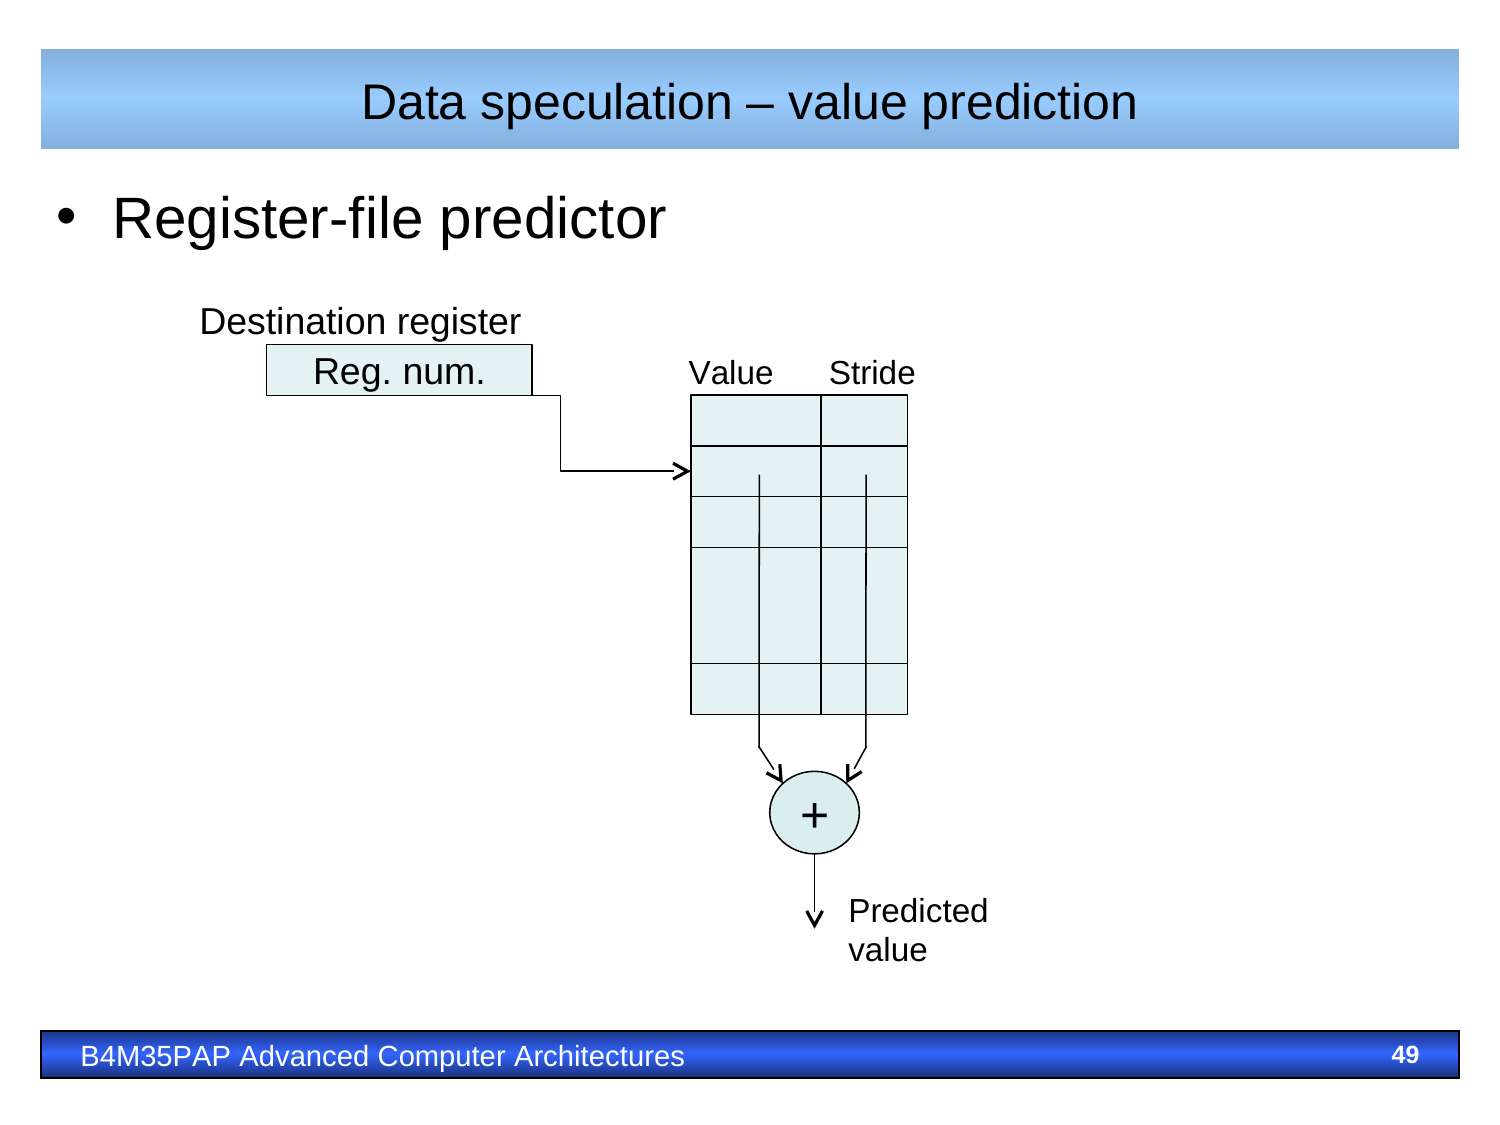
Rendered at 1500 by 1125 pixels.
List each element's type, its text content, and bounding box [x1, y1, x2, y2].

list Register-file predictor [41, 172, 1436, 267]
text_box Destination register [184, 293, 609, 345]
text_box Value Stride [590, 345, 1015, 397]
text_box Predicted value [833, 871, 1071, 986]
text_box [690, 395, 908, 715]
text_box Reg. num. [266, 345, 533, 396]
title Data speculation – value prediction [41, 49, 1459, 149]
text_box + [769, 771, 860, 854]
